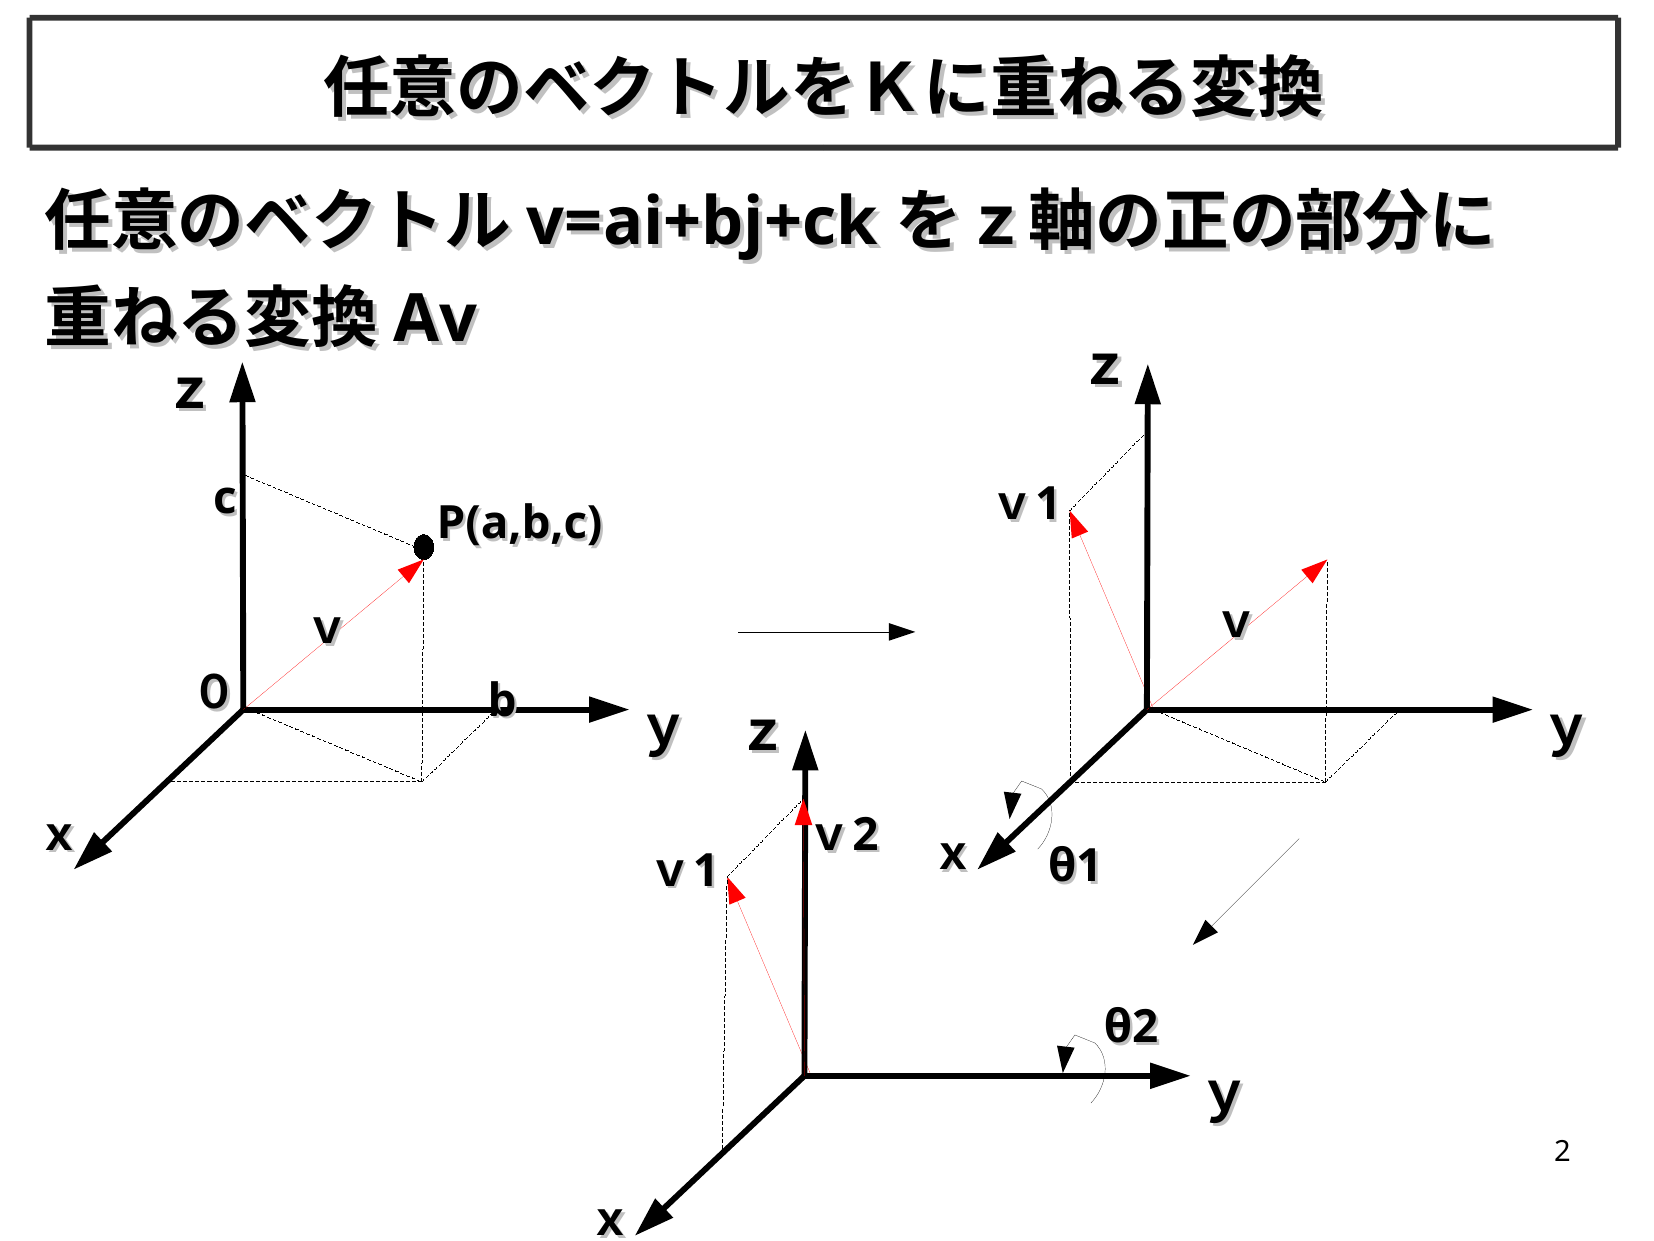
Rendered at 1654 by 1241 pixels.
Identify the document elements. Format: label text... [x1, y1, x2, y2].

text_box ｘ [915, 809, 1004, 882]
text_box θ2 [1089, 1042, 1103, 1059]
text_box ０ [177, 648, 266, 721]
text_box θ1 [1033, 825, 1155, 898]
text_box P(a,b,c) [421, 482, 650, 555]
text_box ｖ2 [791, 790, 910, 863]
text_box ｙ [621, 674, 709, 763]
text_box ｚ [1063, 314, 1168, 402]
text_box c [198, 457, 254, 530]
text_box [413, 535, 432, 560]
text_box b [472, 660, 528, 733]
text_box ｖ [289, 583, 384, 656]
text_box ｘ [21, 789, 107, 863]
text_box ｘ [572, 1175, 662, 1241]
text_box θ2 [1089, 986, 1211, 1059]
text_box ｙ [1182, 1041, 1270, 1129]
text_box ｖ1 [974, 459, 1093, 532]
text_box ｖ1 [632, 825, 751, 898]
text_box 任意のベクトルをＫに重ねる変換 [29, 17, 1619, 148]
text_box ｚ [147, 337, 253, 426]
text_box 任意のベクトル v=ai+bj+ck をｚ軸の正の部分に 重ねる変換 Av [29, 159, 1508, 322]
text_box ｖ [1199, 577, 1294, 650]
text_box ｙ [1525, 675, 1613, 763]
text_box ｚ [720, 680, 826, 768]
